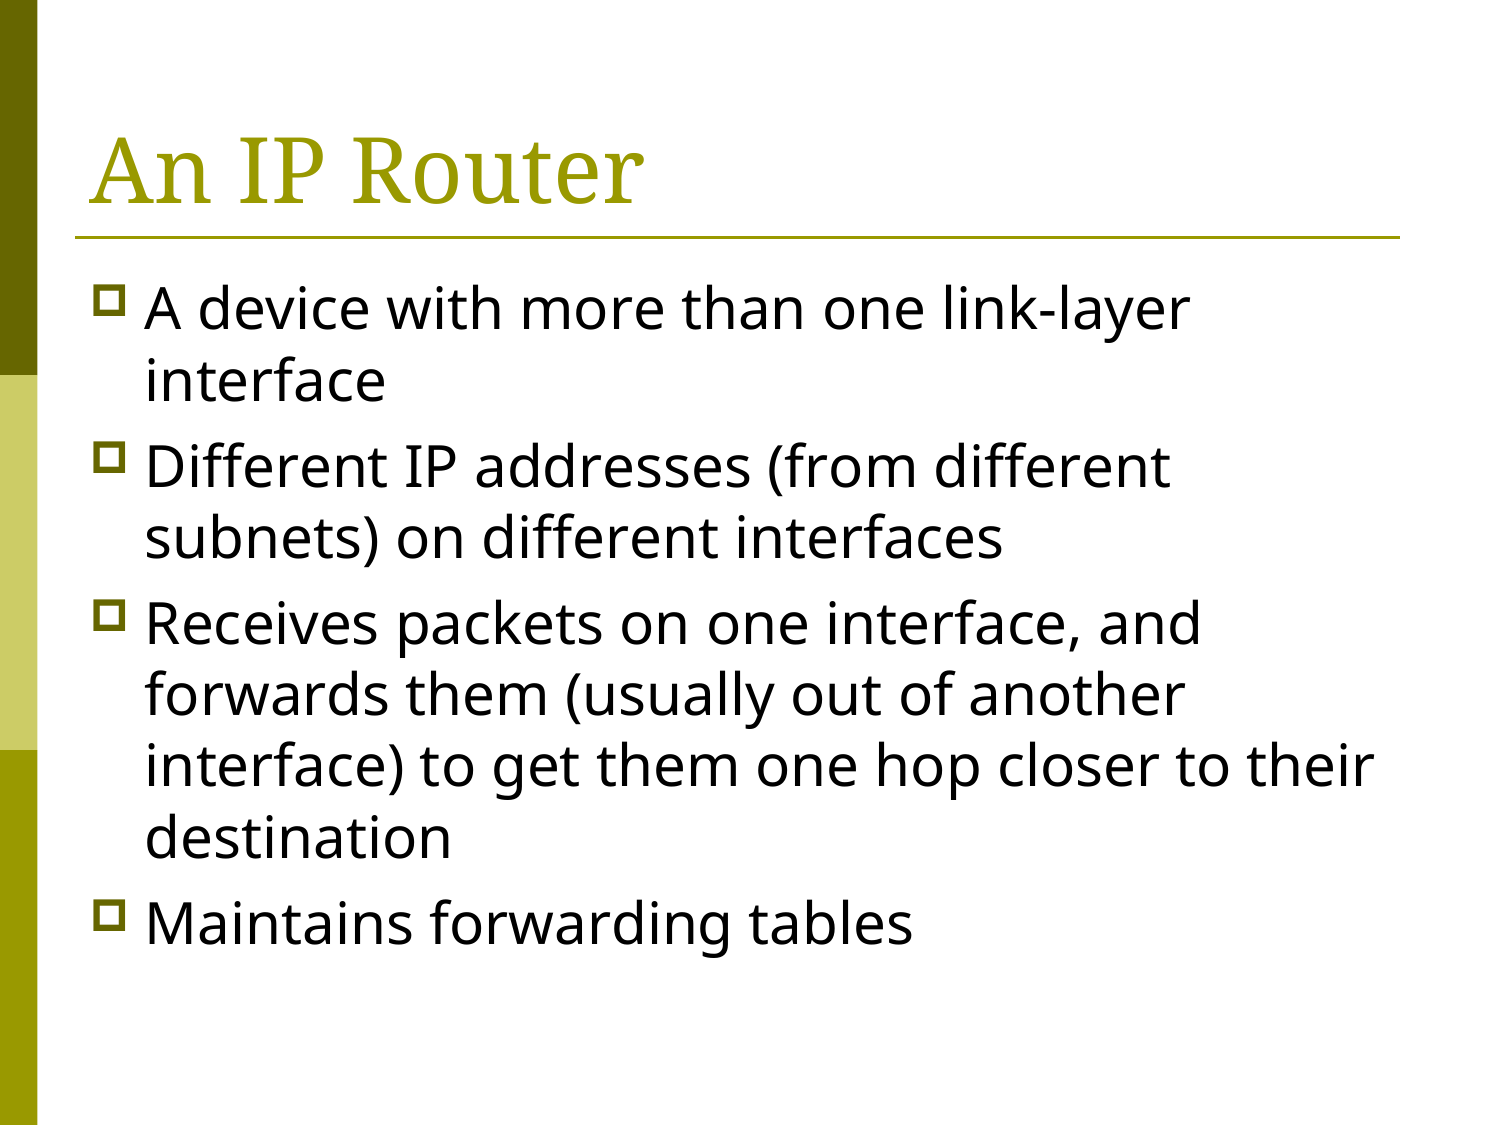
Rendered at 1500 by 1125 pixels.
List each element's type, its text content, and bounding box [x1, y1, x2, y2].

list A device with more than one link-layer interface Different IP addresses (from different subnets) on different interfaces Receives packets on one interface, and forwards them (usually out of another interface) to get them one hop closer to their destination Maintains forwarding tables [75, 262, 1426, 1006]
title An IP Router [75, 45, 1426, 233]
